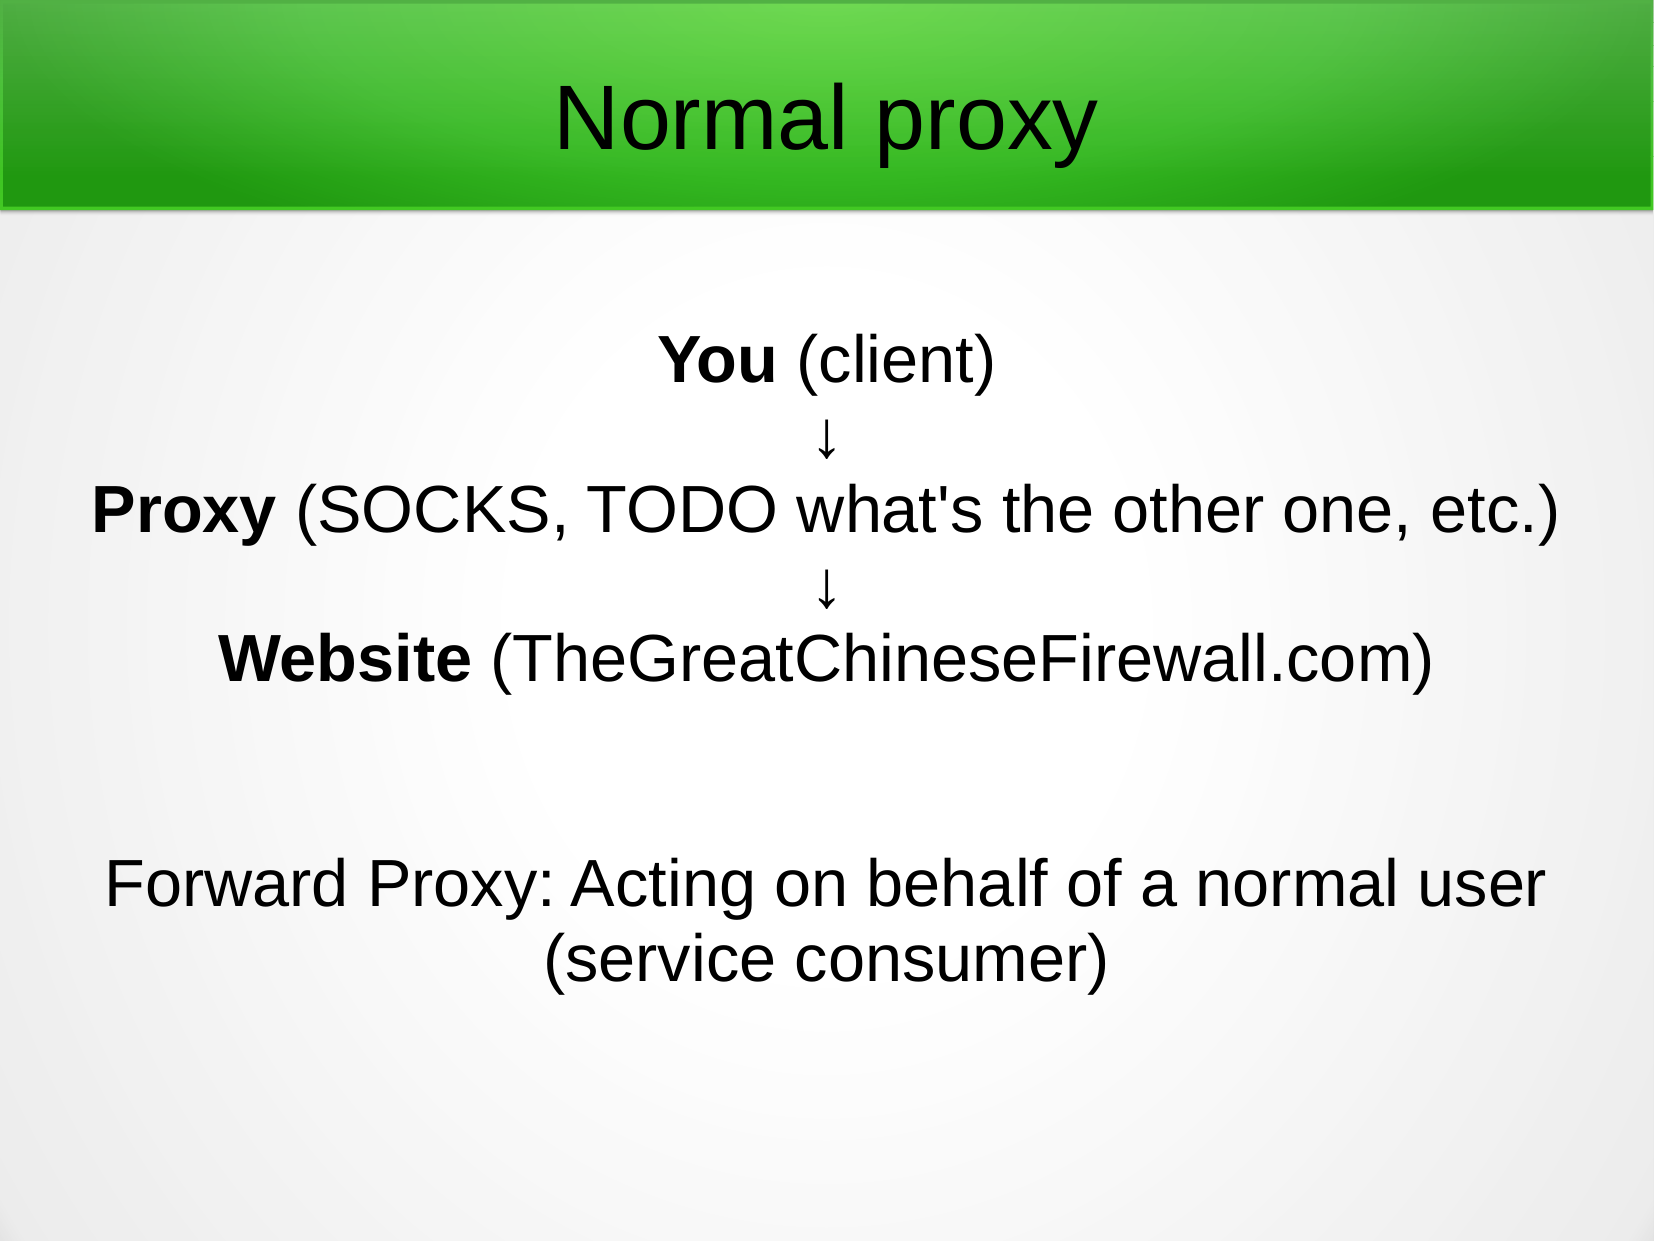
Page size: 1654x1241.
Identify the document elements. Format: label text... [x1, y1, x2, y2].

subtitle You (client) ↓ Proxy (SOCKS, TODO what's the other one, etc.) ↓ Website (TheGreatChineseFirewall.com) Forward Proxy: Acting on behalf of a normal user (service consumer) [82, 299, 1571, 1019]
title Normal proxy [82, 47, 1571, 189]
